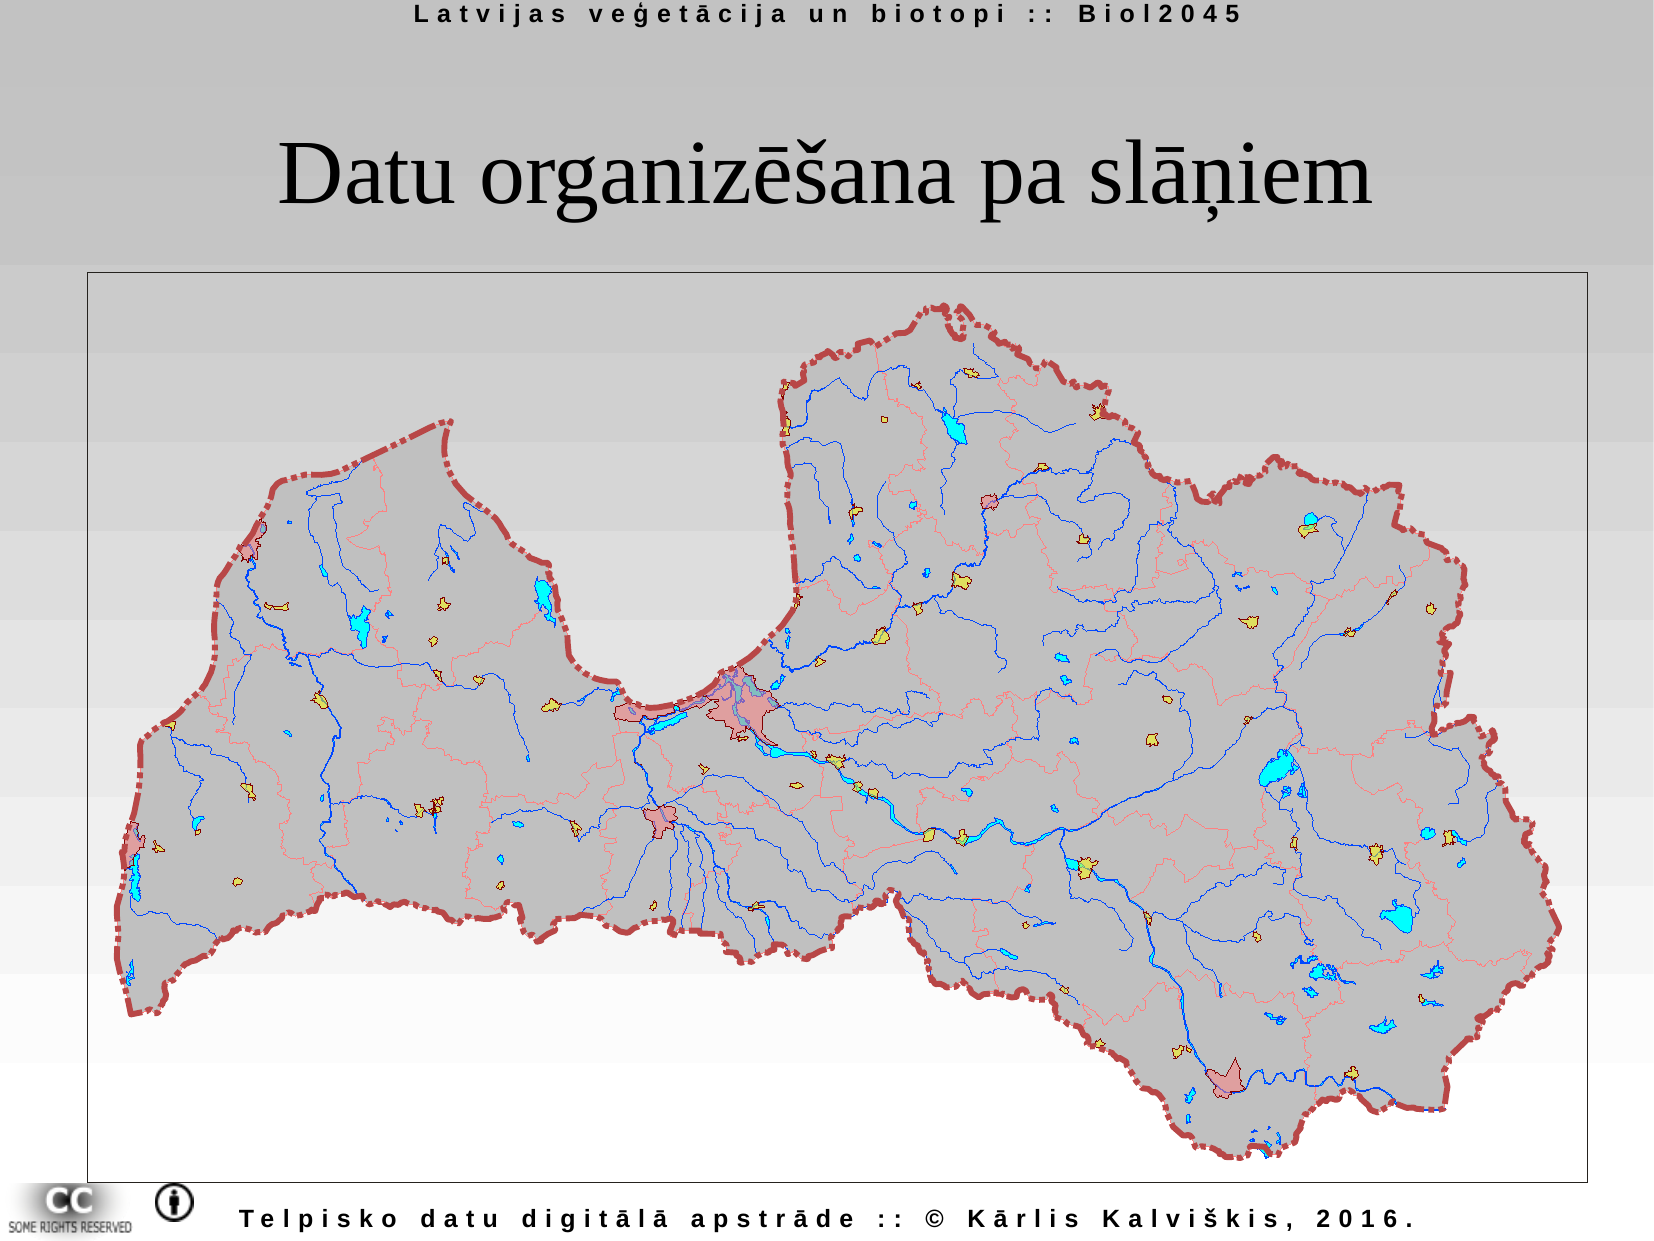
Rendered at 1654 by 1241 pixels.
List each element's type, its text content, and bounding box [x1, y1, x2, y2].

text_box [1260, 1150, 1269, 1159]
picture [0, 0, 1654, 1241]
title Datu organizēšana pa slāņiem [29, 49, 1625, 296]
text_box [117, 307, 1556, 1157]
